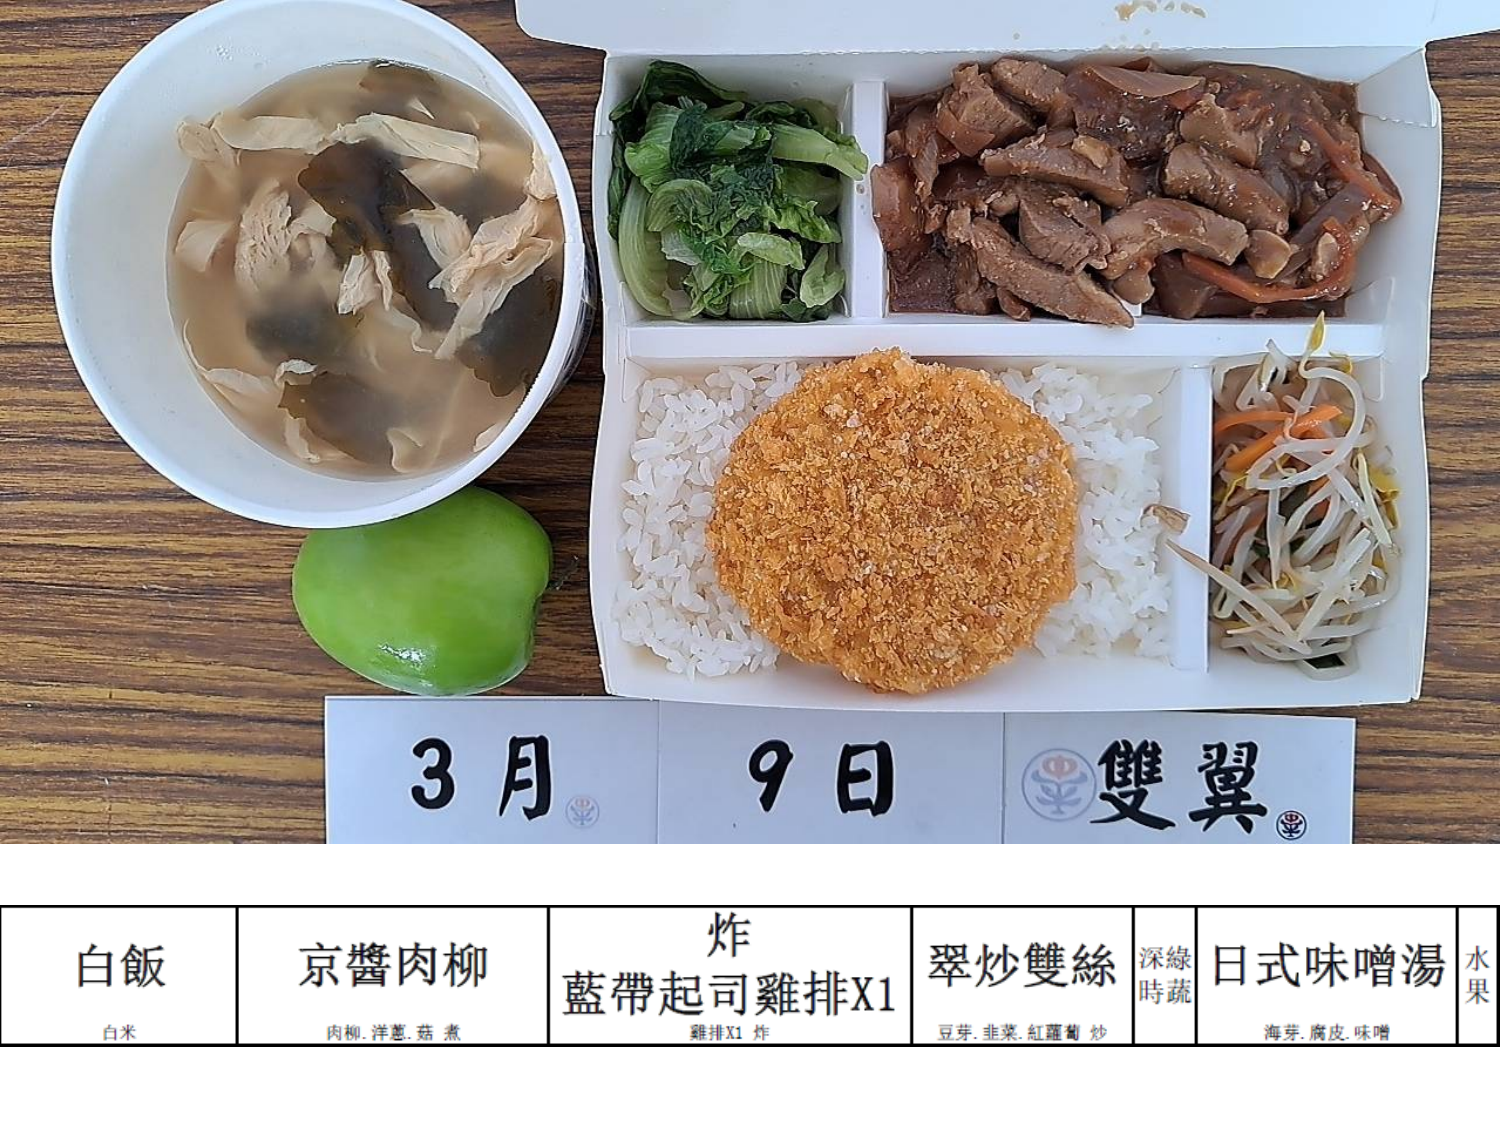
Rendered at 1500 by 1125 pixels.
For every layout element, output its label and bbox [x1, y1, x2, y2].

picture [0, 0, 1500, 844]
picture [0, 905, 1500, 1047]
